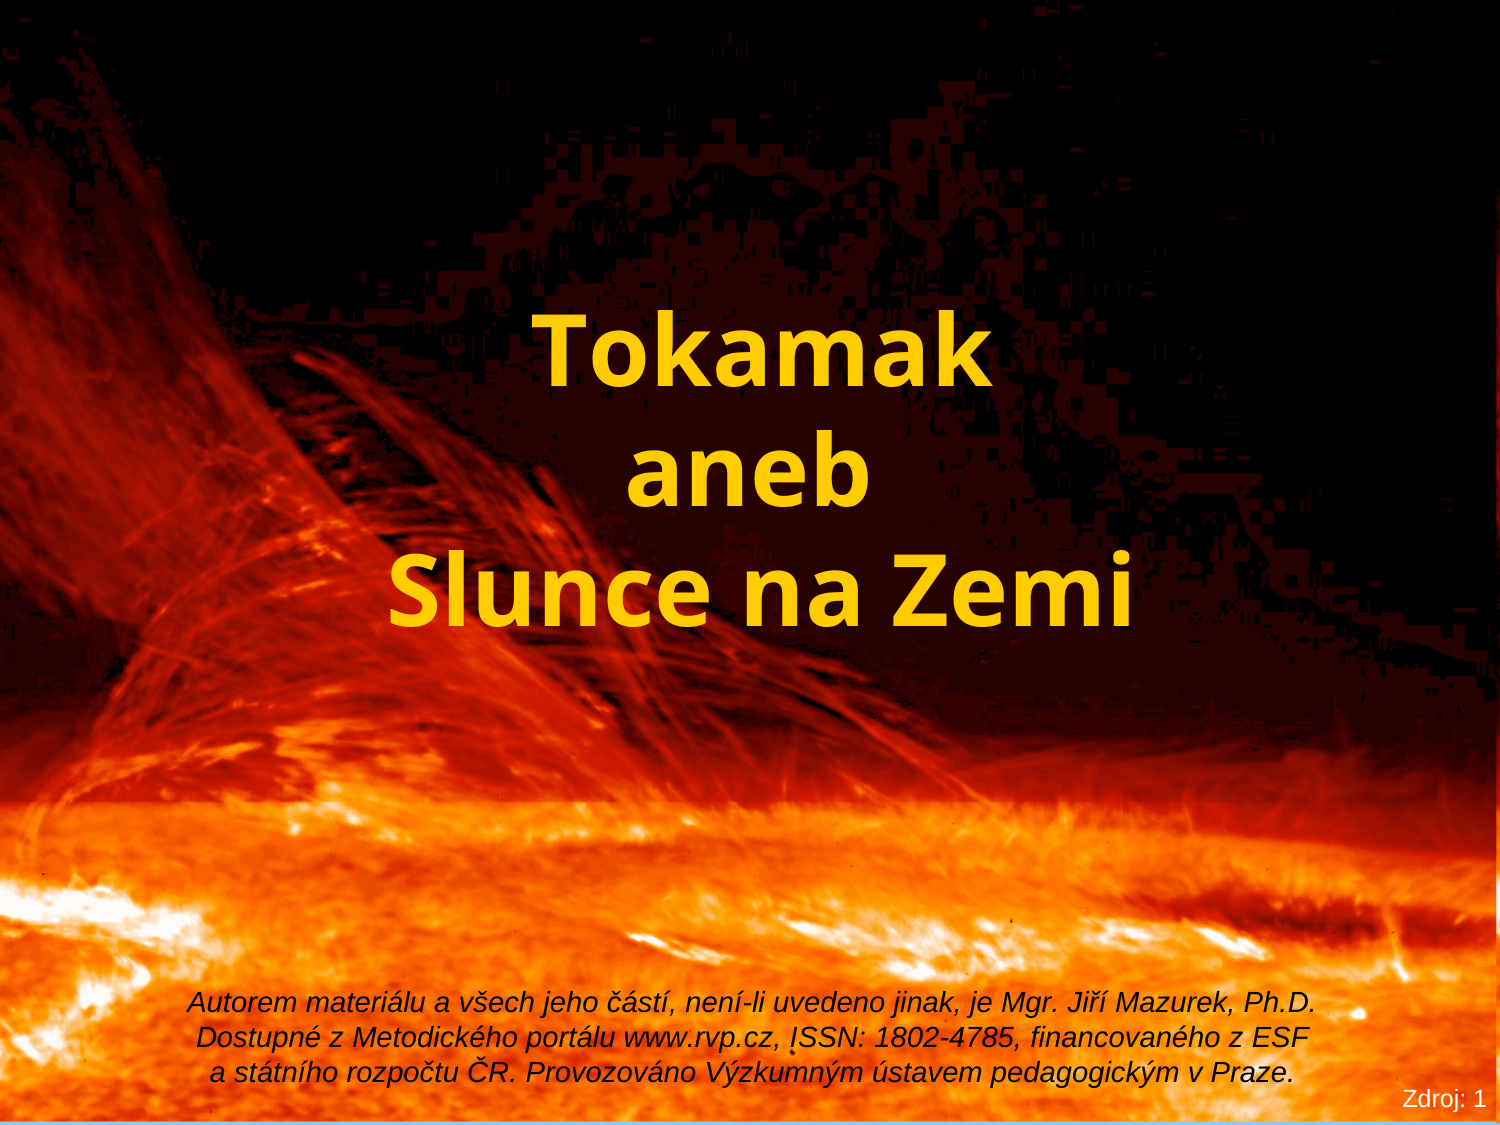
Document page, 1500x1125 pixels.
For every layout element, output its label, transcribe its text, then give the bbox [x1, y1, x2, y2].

text_box Zdroj: 1 [1387, 1074, 1500, 1120]
text_box Tokamak aneb Slunce na Zemi [277, 278, 1247, 655]
text_box Autorem materiálu a všech jeho částí, není-li uvedeno jinak, je Mgr. Jiří Mazurek, Ph.D. Dostupné z Metodického portálu www.rvp.cz, ISSN: 1802-4785, financovaného z ESF a státního rozpočtu ČR. Provozováno Výzkumným ústavem pedagogickým v Praze. [171, 976, 1336, 1097]
picture [0, 0, 1500, 1125]
